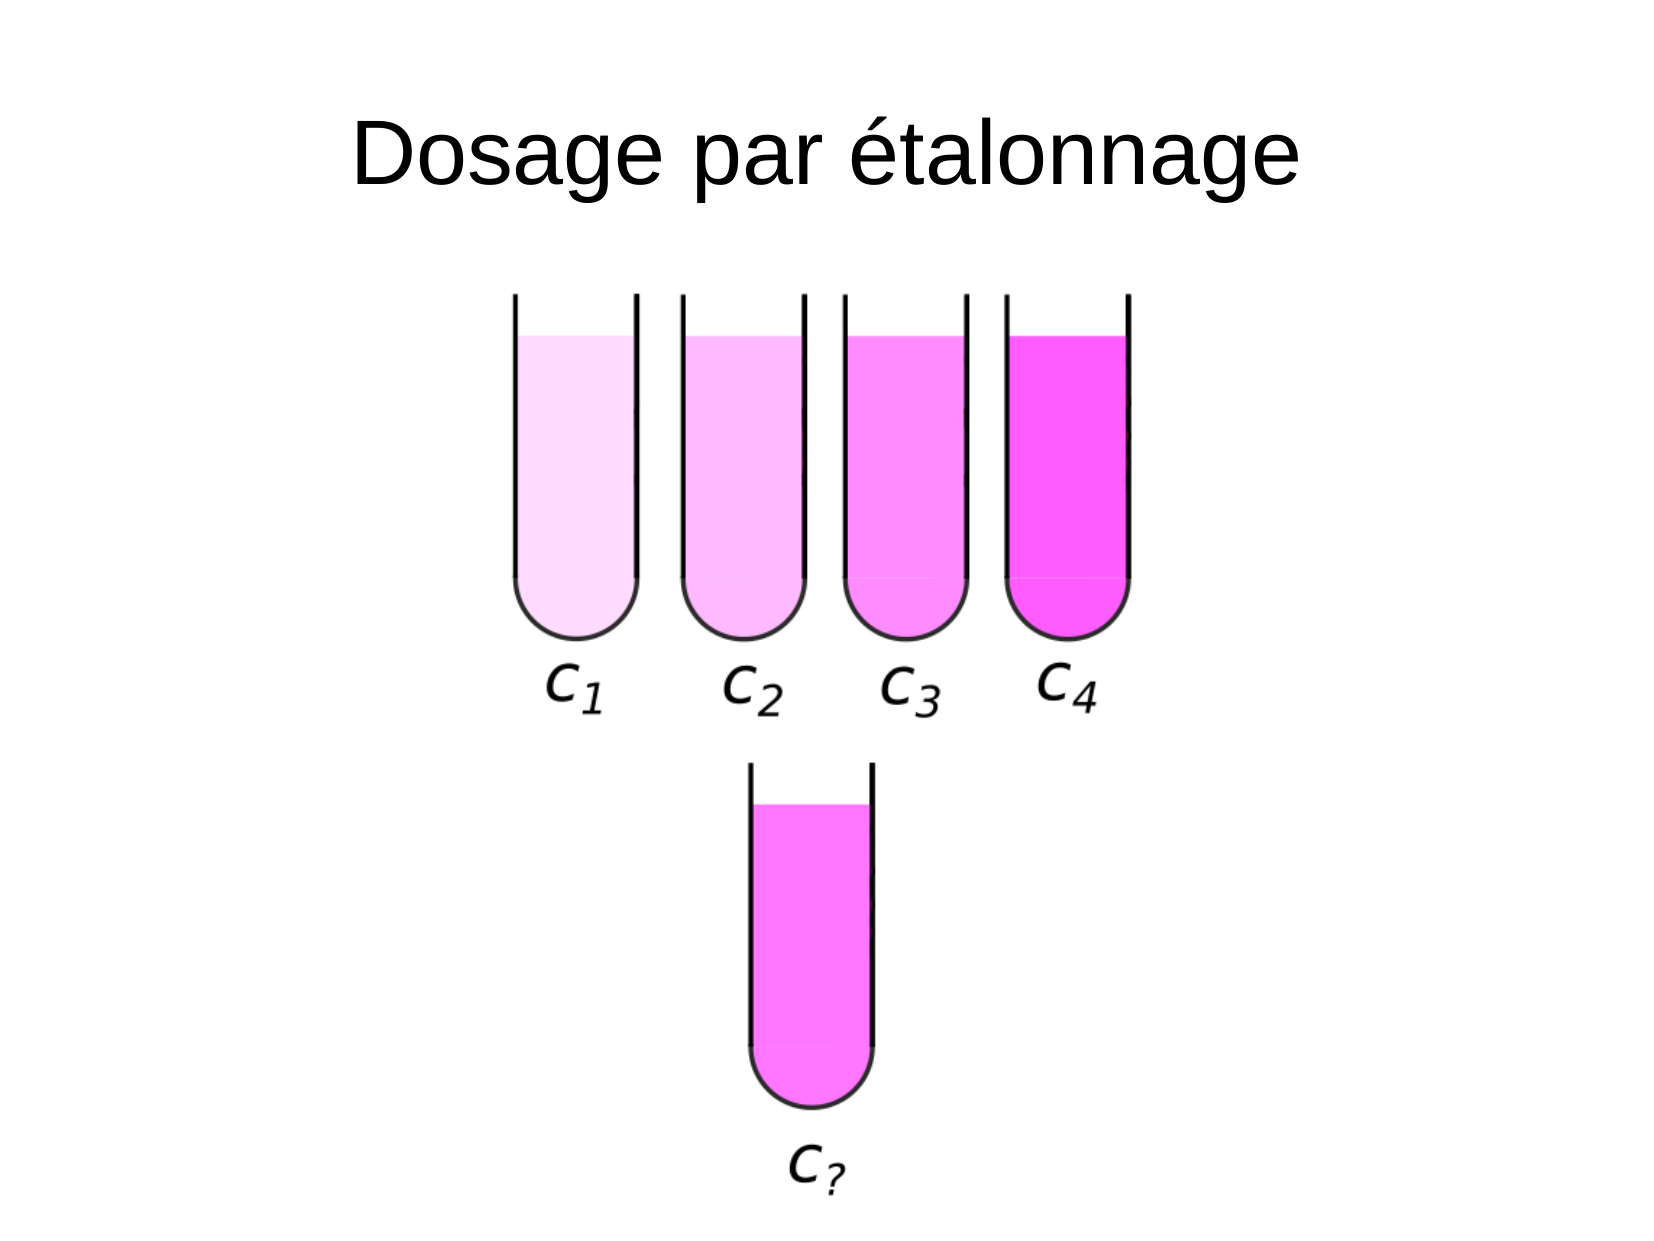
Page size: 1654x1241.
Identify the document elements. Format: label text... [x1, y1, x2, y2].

picture [460, 257, 1178, 1229]
title Dosage par étalonnage [82, 49, 1571, 257]
